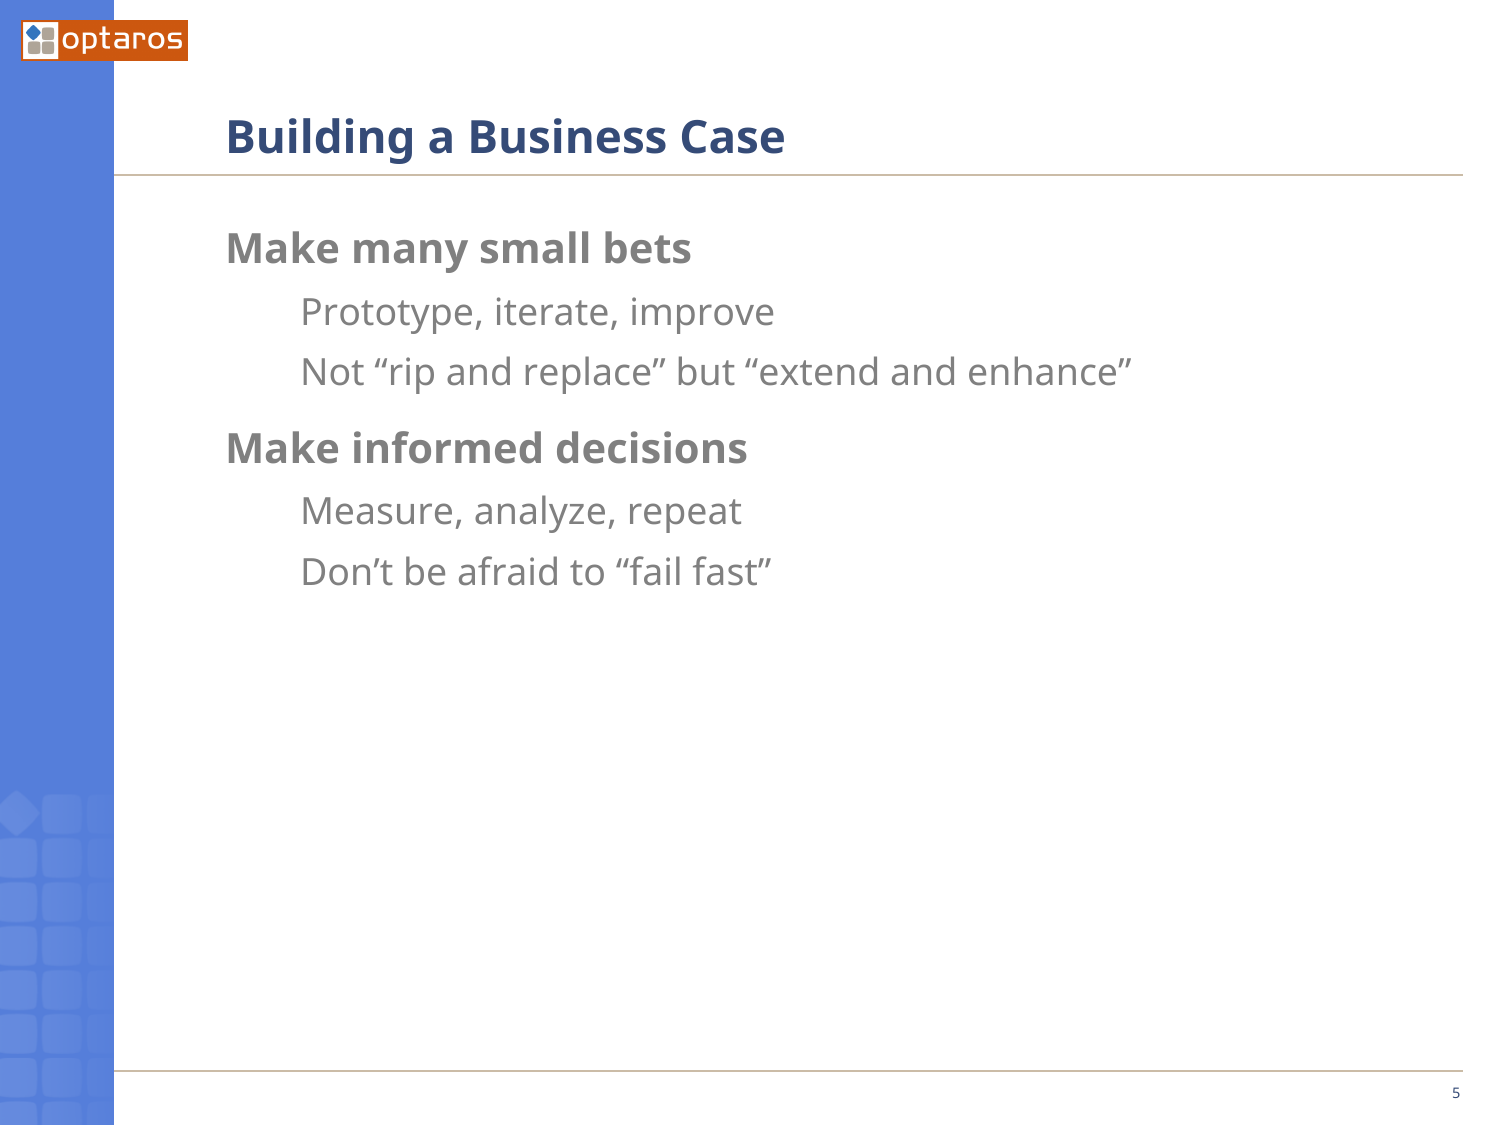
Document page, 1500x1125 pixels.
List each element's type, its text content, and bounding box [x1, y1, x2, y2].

title Building a Business Case [224, 37, 1463, 175]
picture [0, 0, 188, 1125]
list Make many small bets Prototype, iterate, improve Not “rip and replace” but “extend and enhance” Make informed decisions Measure, analyze, repeat Don’t be afraid to “fail fast” [224, 199, 1463, 988]
